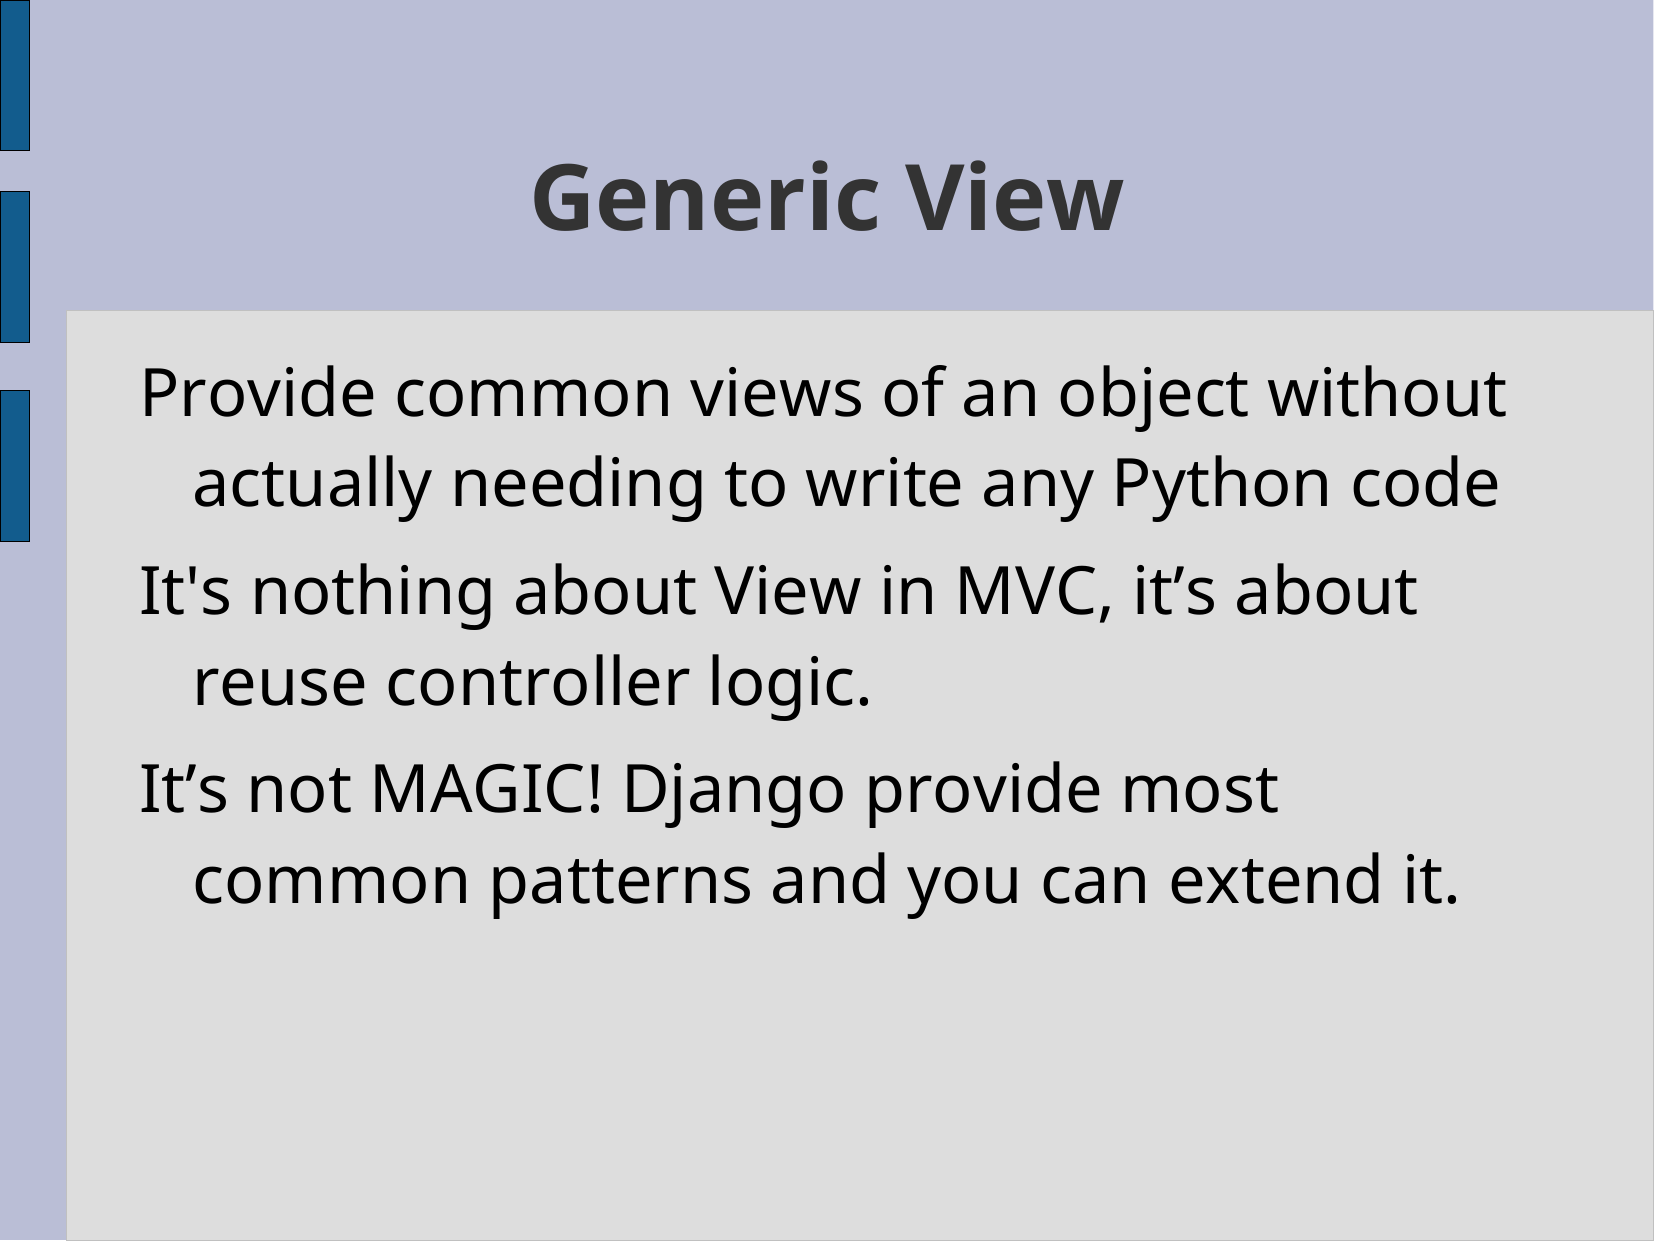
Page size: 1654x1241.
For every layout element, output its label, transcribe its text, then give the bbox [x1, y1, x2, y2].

list Provide common views of an object without actually needing to write any Python code It's nothing about View in MVC, it’s about reuse controller logic. It’s not MAGIC! Django provide most common patterns and you can extend it. [121, 344, 1534, 1112]
title Generic View [121, 98, 1534, 291]
